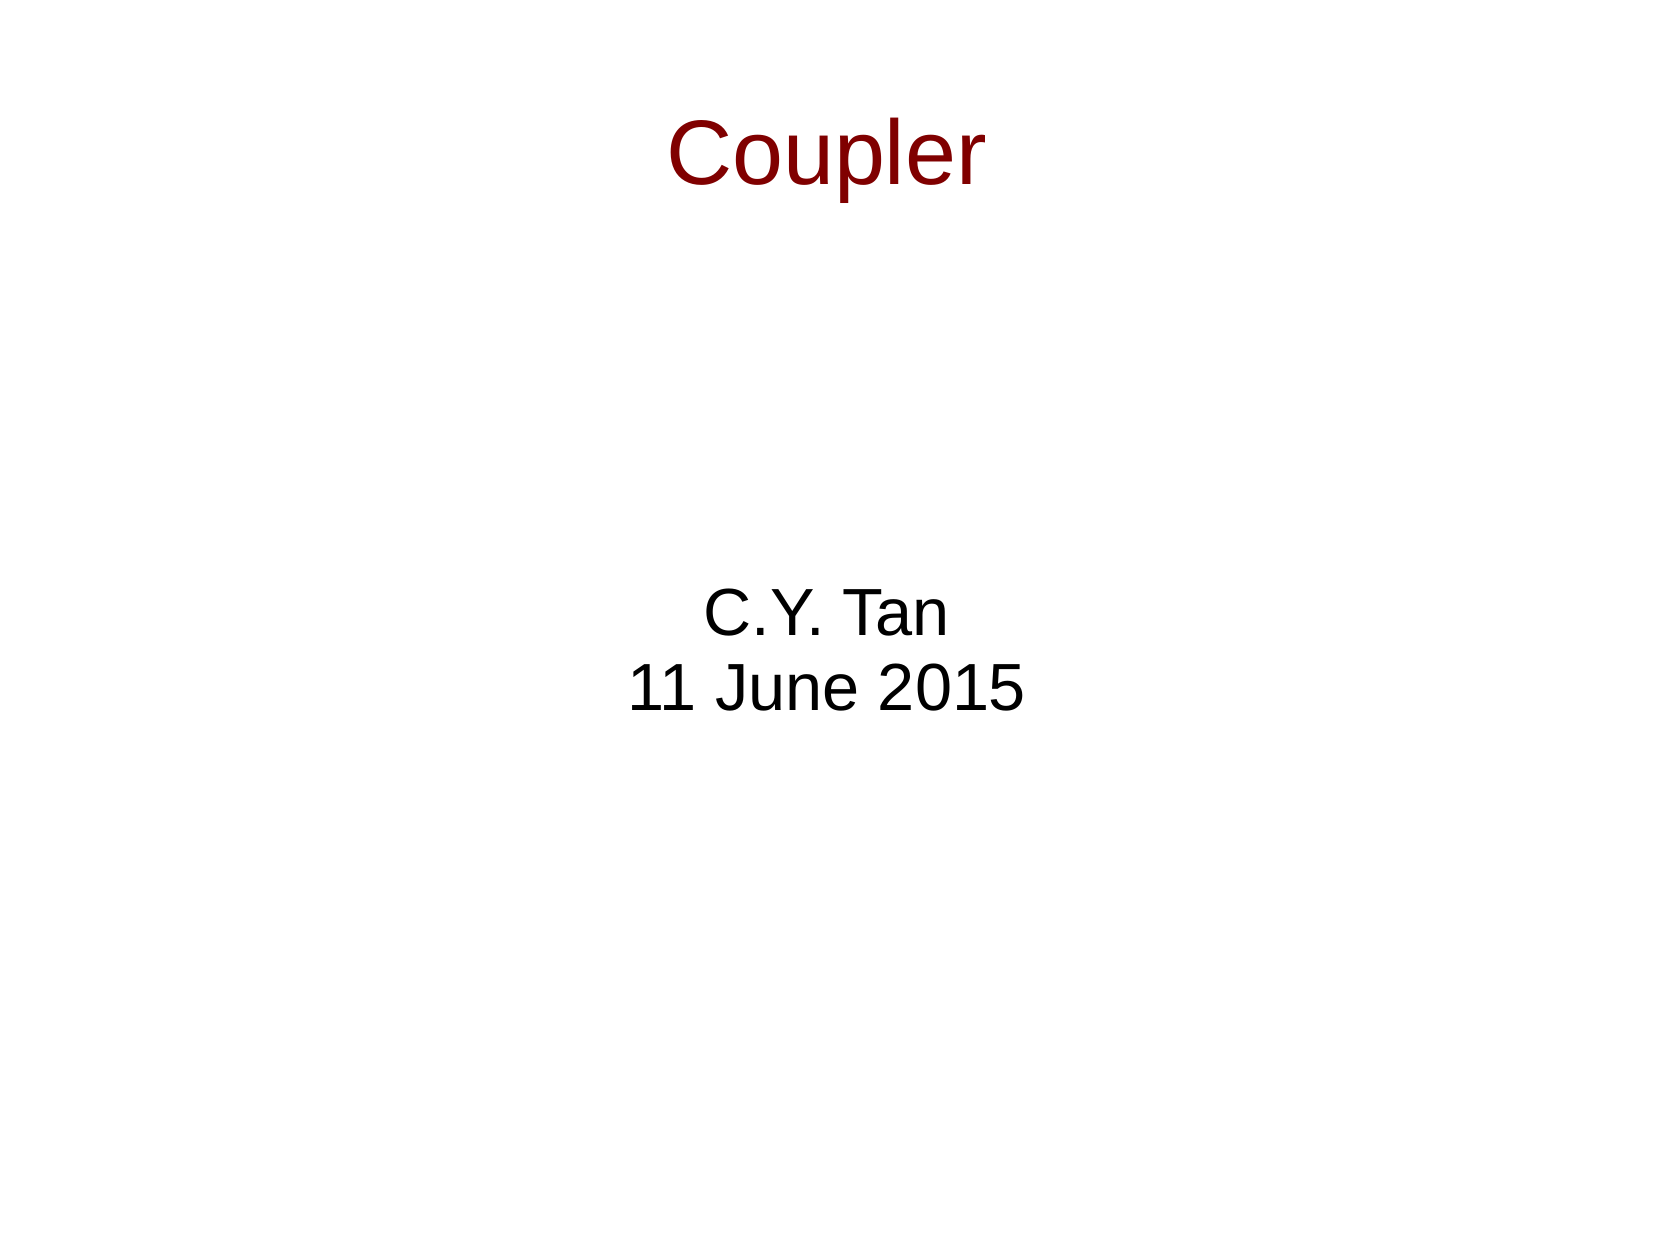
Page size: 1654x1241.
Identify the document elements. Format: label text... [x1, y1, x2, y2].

subtitle C.Y. Tan 11 June 2015 [82, 290, 1571, 1010]
title Coupler [82, 49, 1571, 257]
